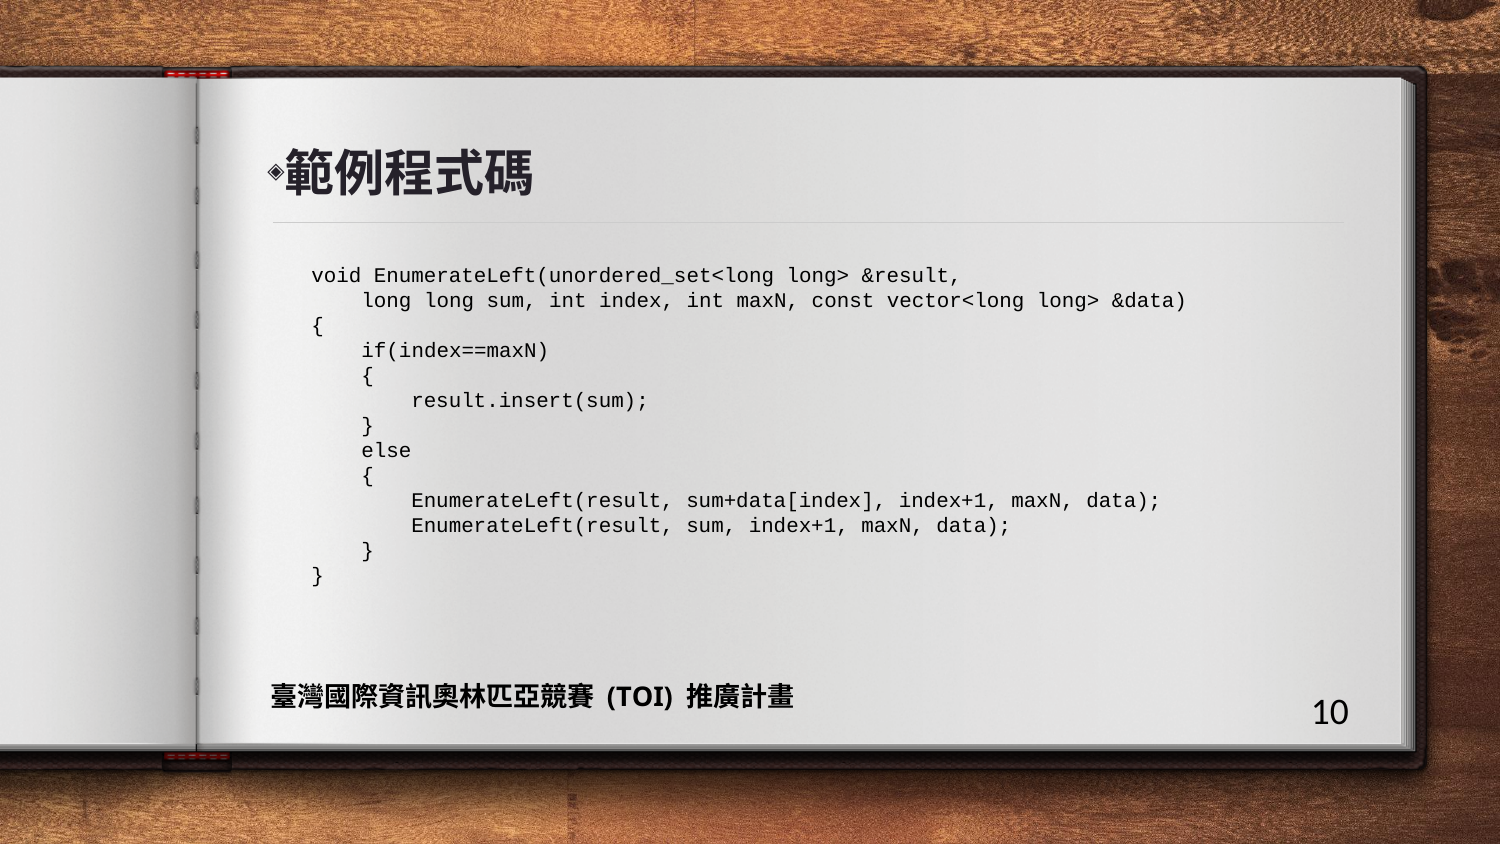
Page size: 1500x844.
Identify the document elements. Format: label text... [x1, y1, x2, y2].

list 範例程式碼 [252, 126, 1194, 226]
text_box [1295, 672, 1386, 737]
text_box void EnumerateLeft(unordered_set<long long> &result, long long sum, int index, int maxN, const vector<long long> &data) { if(index==maxN) { result.insert(sum); } else { EnumerateLeft(result, sum+data[index], index+1, maxN, data); EnumerateLeft(result, sum, index+1, maxN, data); } } [296, 254, 1500, 598]
